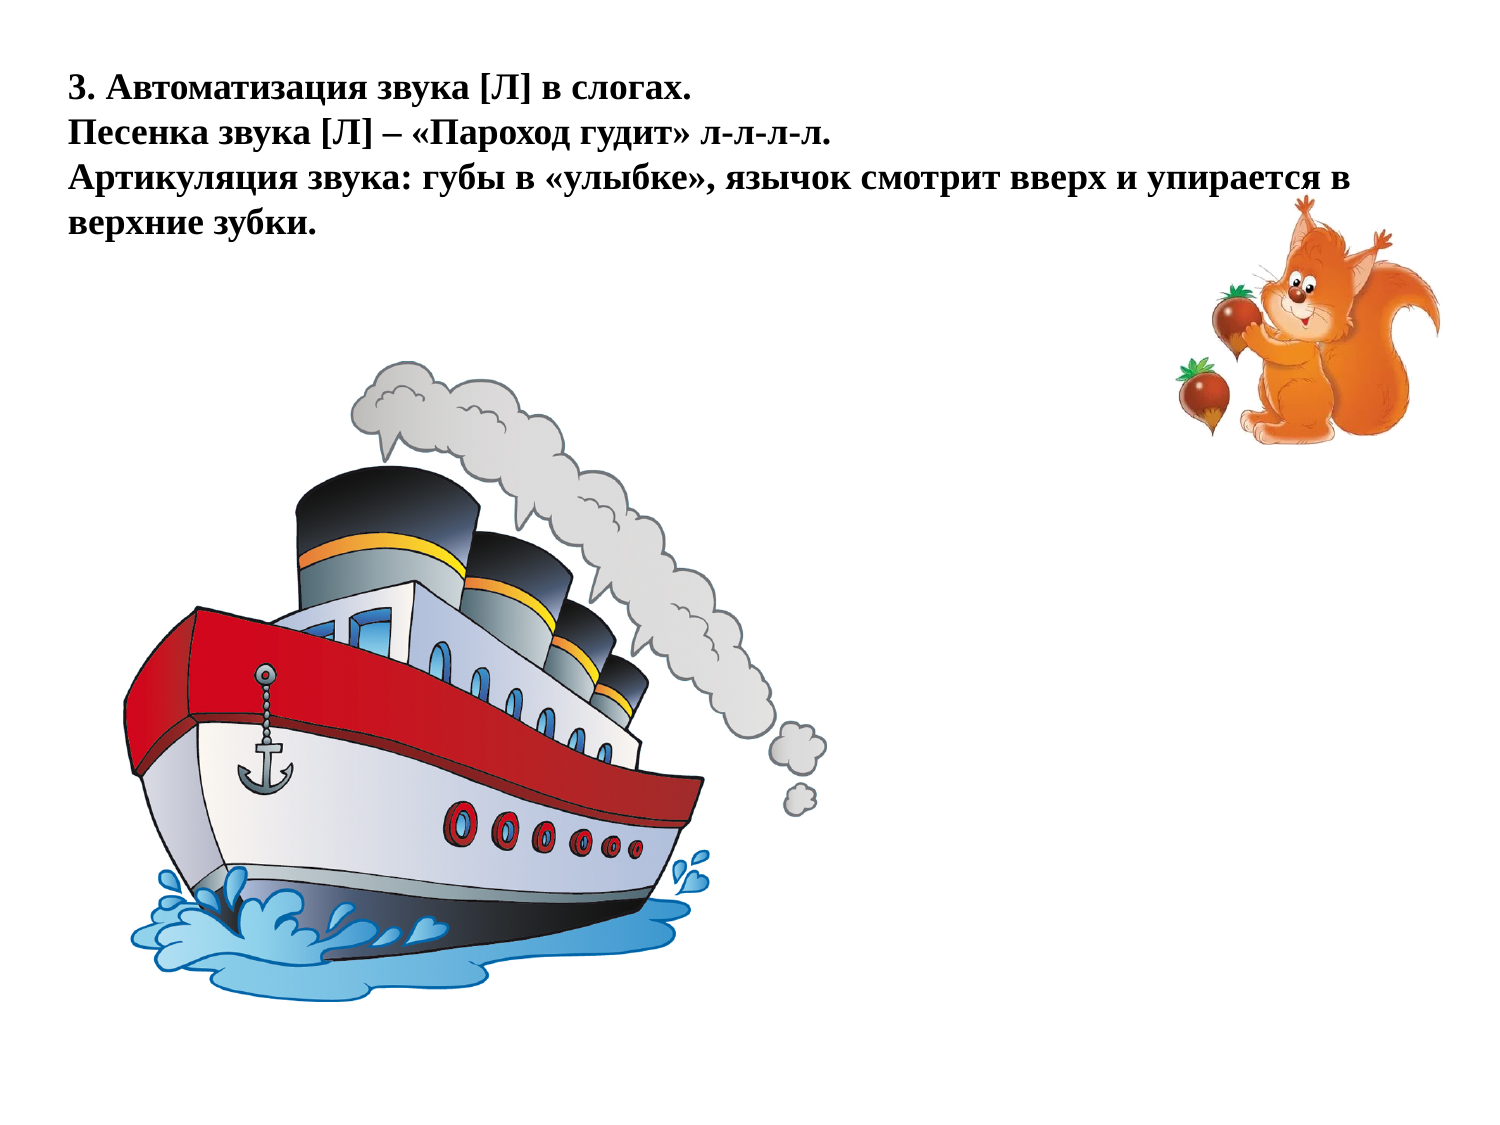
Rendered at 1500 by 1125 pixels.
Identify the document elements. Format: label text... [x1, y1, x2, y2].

text_box 3. Автоматизация звука [Л] в слогах. Песенка звука [Л] – «Пароход гудит» л-л-л-л. Артикуляция звука: губы в «улыбке», язычок смотрит вверх и упирается в верхние зубки. [53, 54, 1436, 250]
picture [123, 361, 827, 1002]
picture [1169, 188, 1443, 449]
